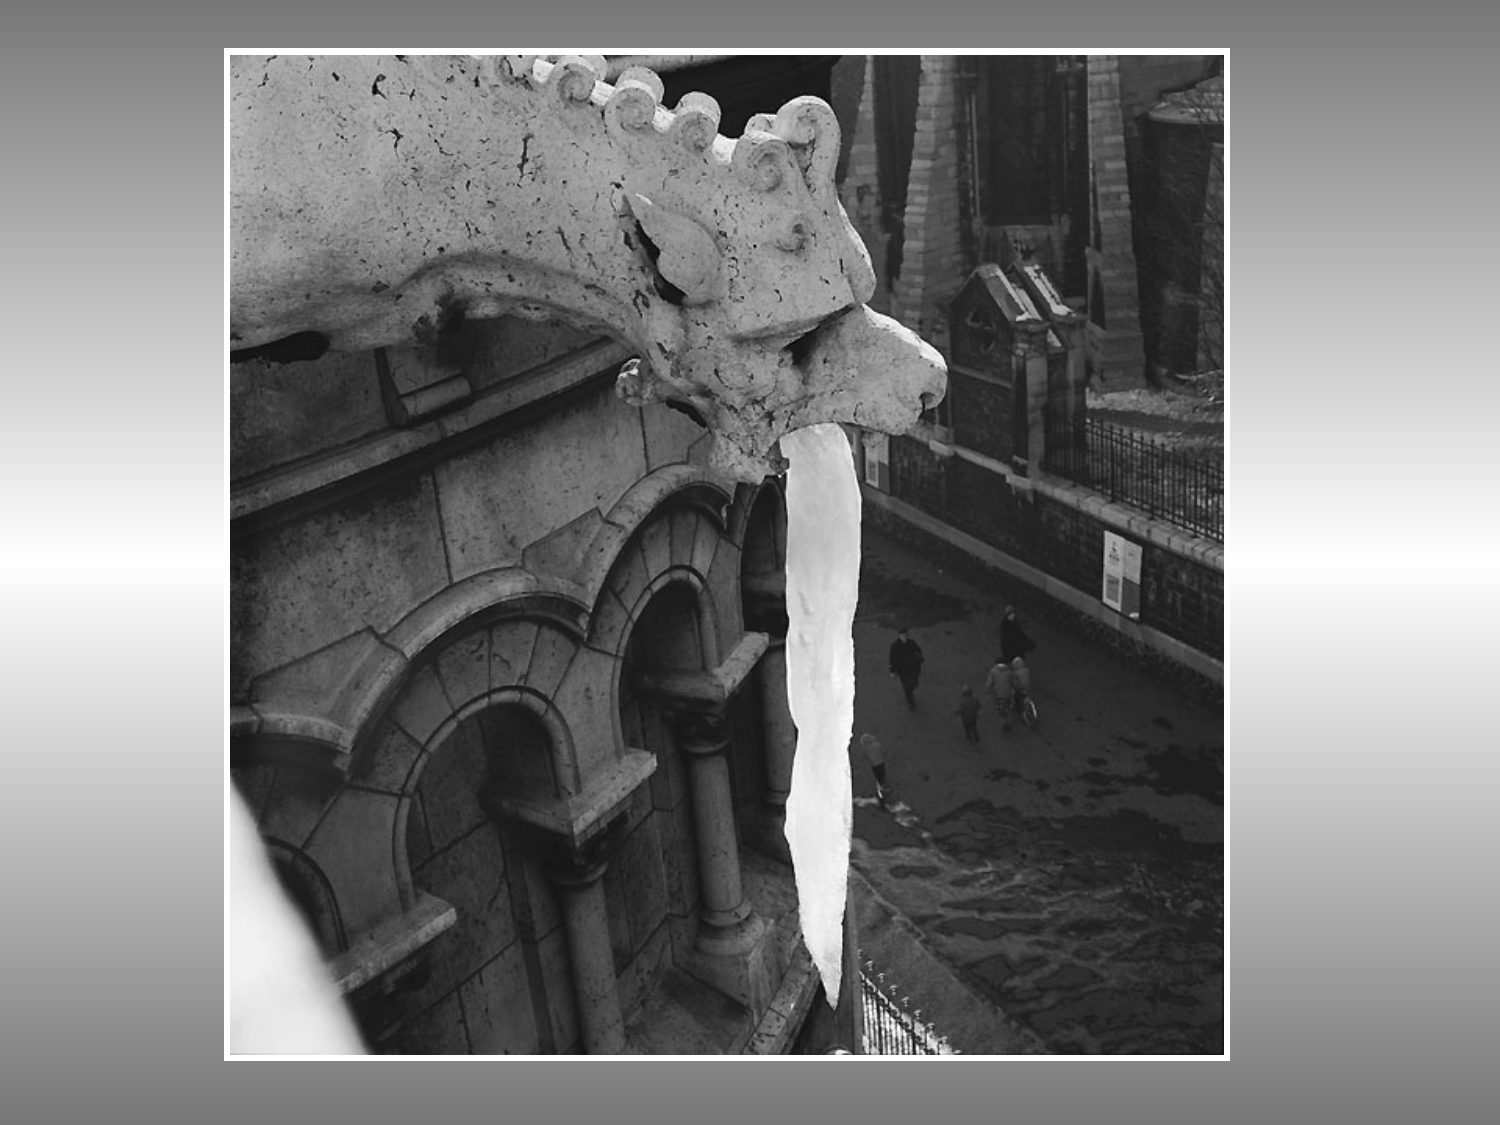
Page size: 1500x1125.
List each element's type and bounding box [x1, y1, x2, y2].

picture [230, 54, 1224, 1055]
